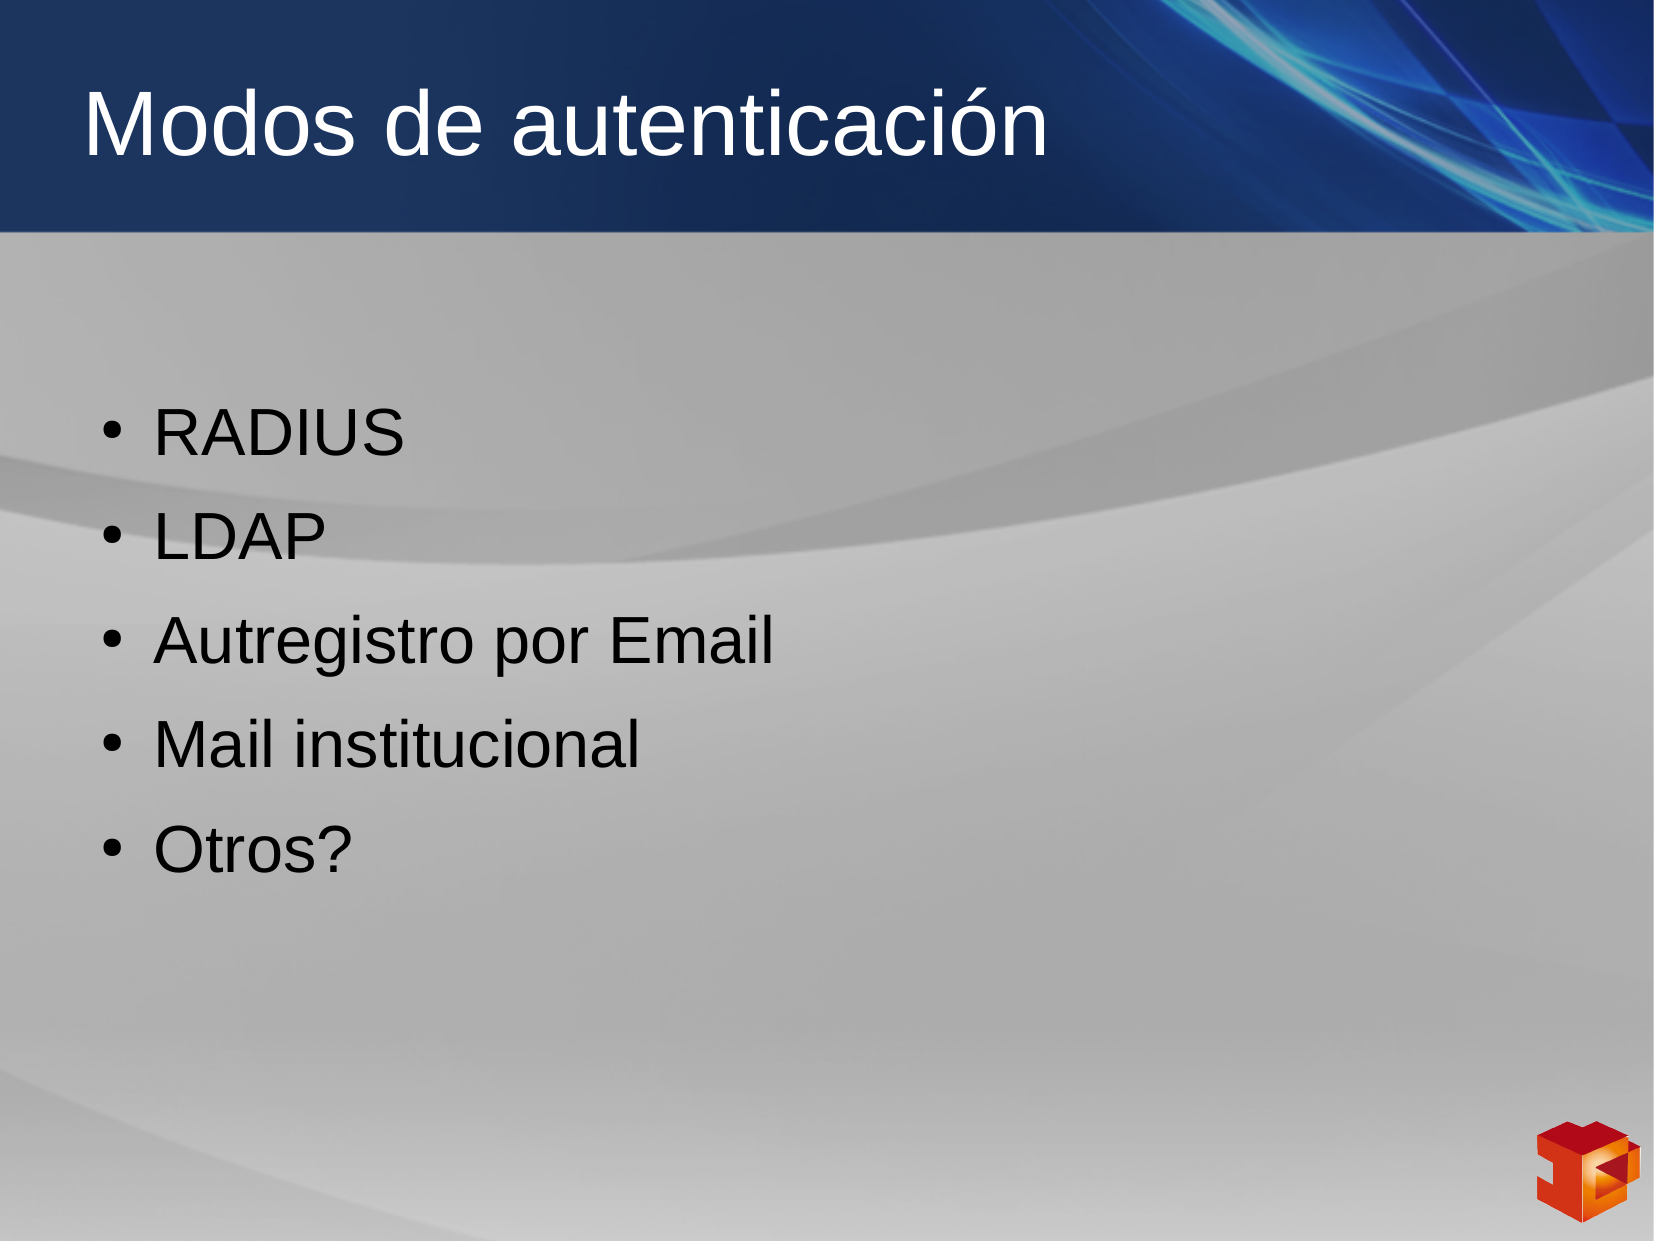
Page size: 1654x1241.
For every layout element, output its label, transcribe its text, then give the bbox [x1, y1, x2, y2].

title Modos de autenticación [82, 19, 1571, 228]
list RADIUS LDAP Autregistro por Email Mail institucional Otros? [82, 290, 1571, 1109]
picture [0, 0, 1654, 1241]
